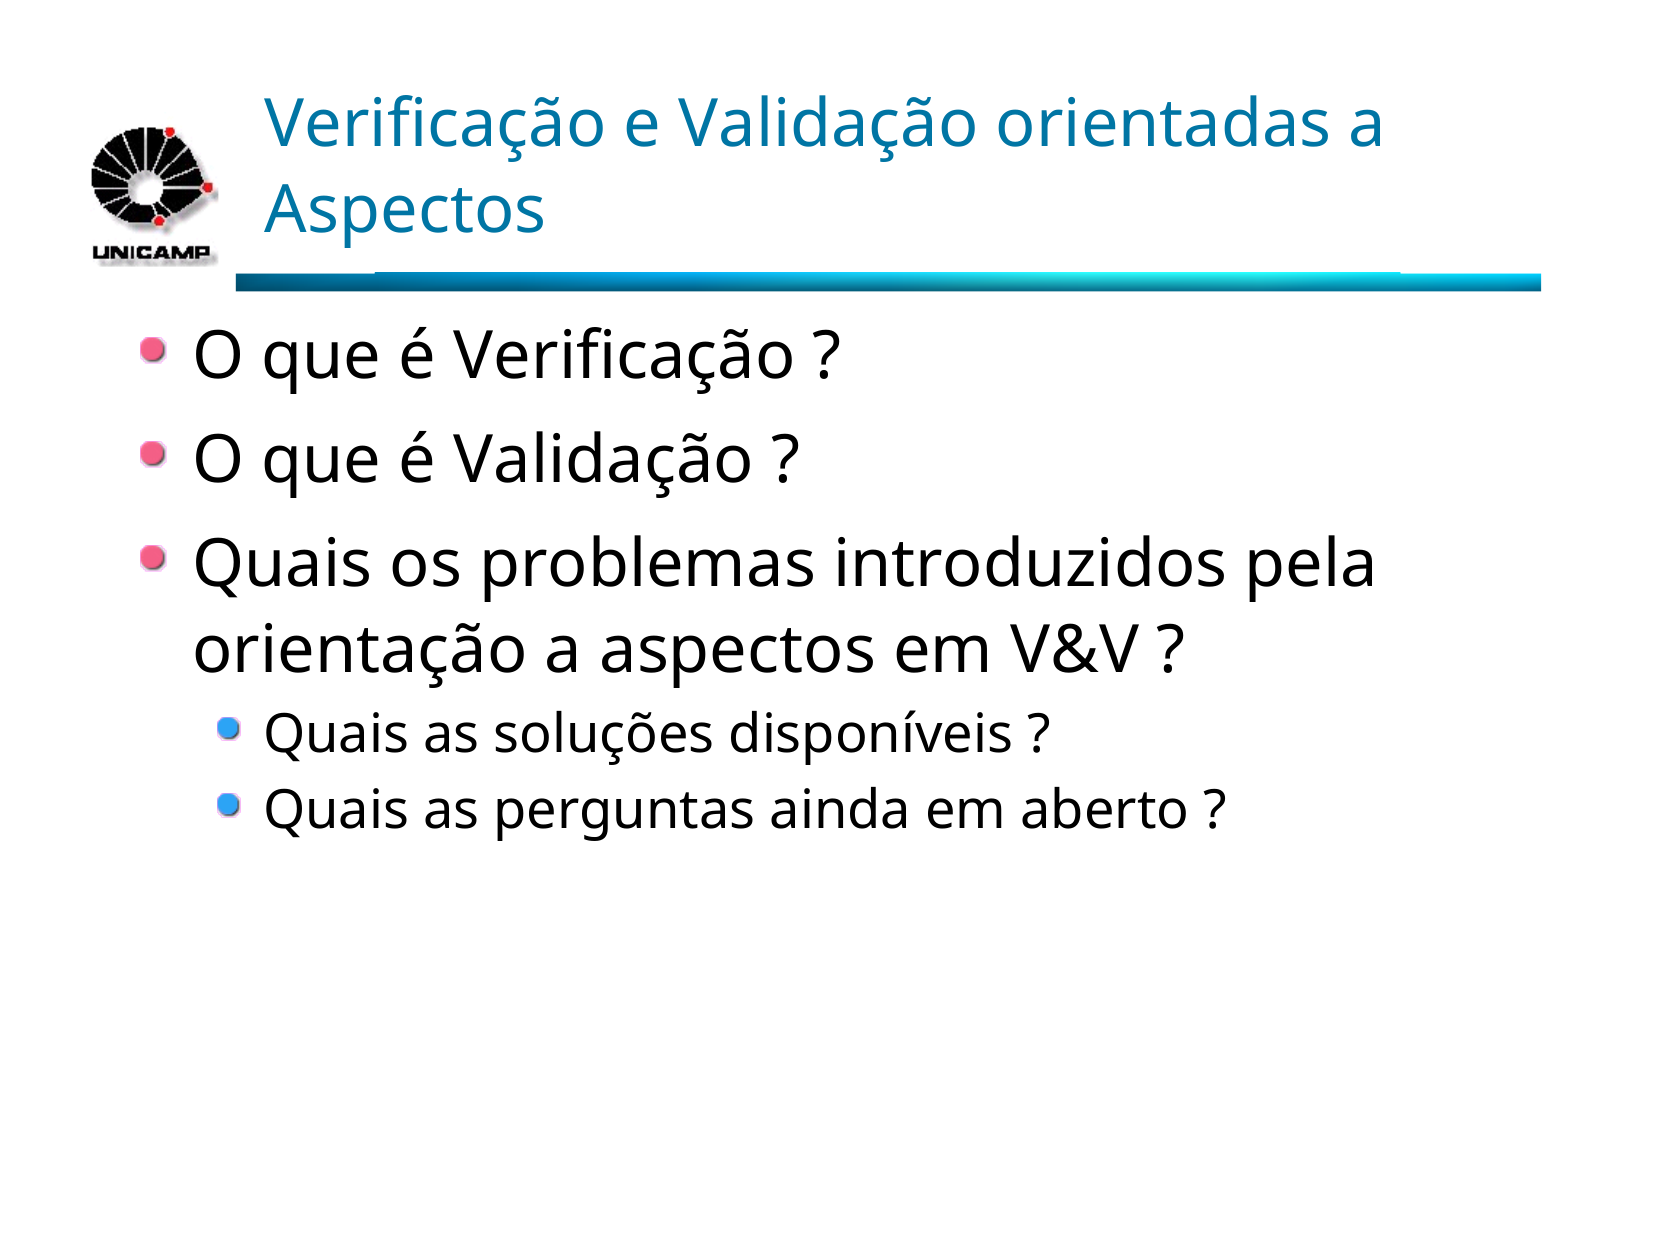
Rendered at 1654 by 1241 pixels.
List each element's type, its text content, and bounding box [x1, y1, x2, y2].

list O que é Verificação ? O que é Validação ? Quais os problemas introduzidos pela orientação a aspectos em V&V ? Quais as soluções disponíveis ? Quais as perguntas ainda em aberto ? [121, 309, 1534, 1167]
title Verificação e Validação orientadas a Aspectos [264, 57, 1534, 250]
picture [125, 272, 1654, 295]
